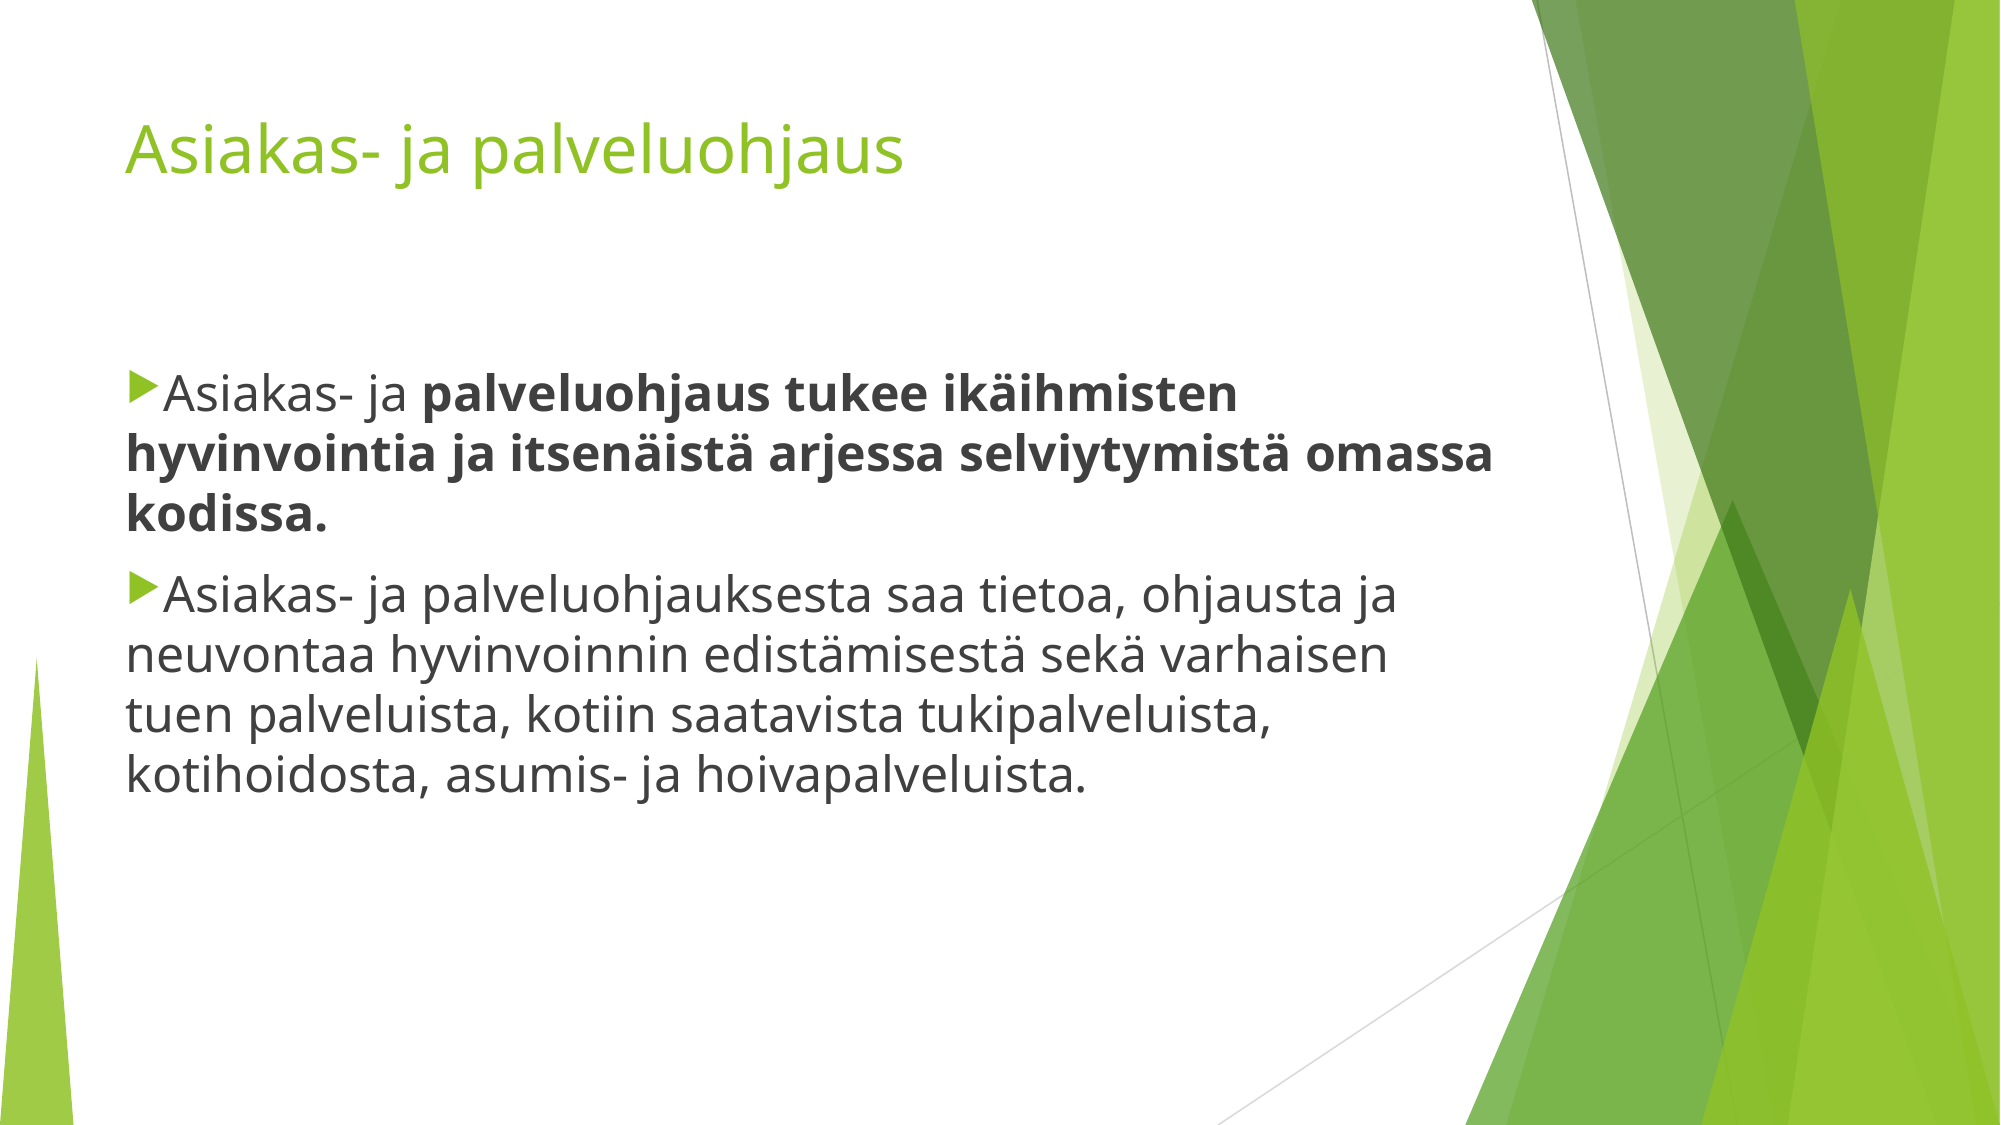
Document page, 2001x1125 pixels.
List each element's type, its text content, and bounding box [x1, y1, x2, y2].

list Asiakas- ja palveluohjaus tukee ikäihmisten hyvinvointia ja itsenäistä arjessa selviytymistä omassa kodissa. Asiakas- ja palveluohjauksesta saa tietoa, ohjausta ja neuvontaa hyvinvoinnin edistämisestä sekä varhaisen tuen palveluista, kotiin saatavista tukipalveluista, kotihoidosta, asumis- ja hoivapalveluista. [111, 354, 1522, 992]
title Asiakas- ja palveluohjaus [111, 99, 1522, 317]
